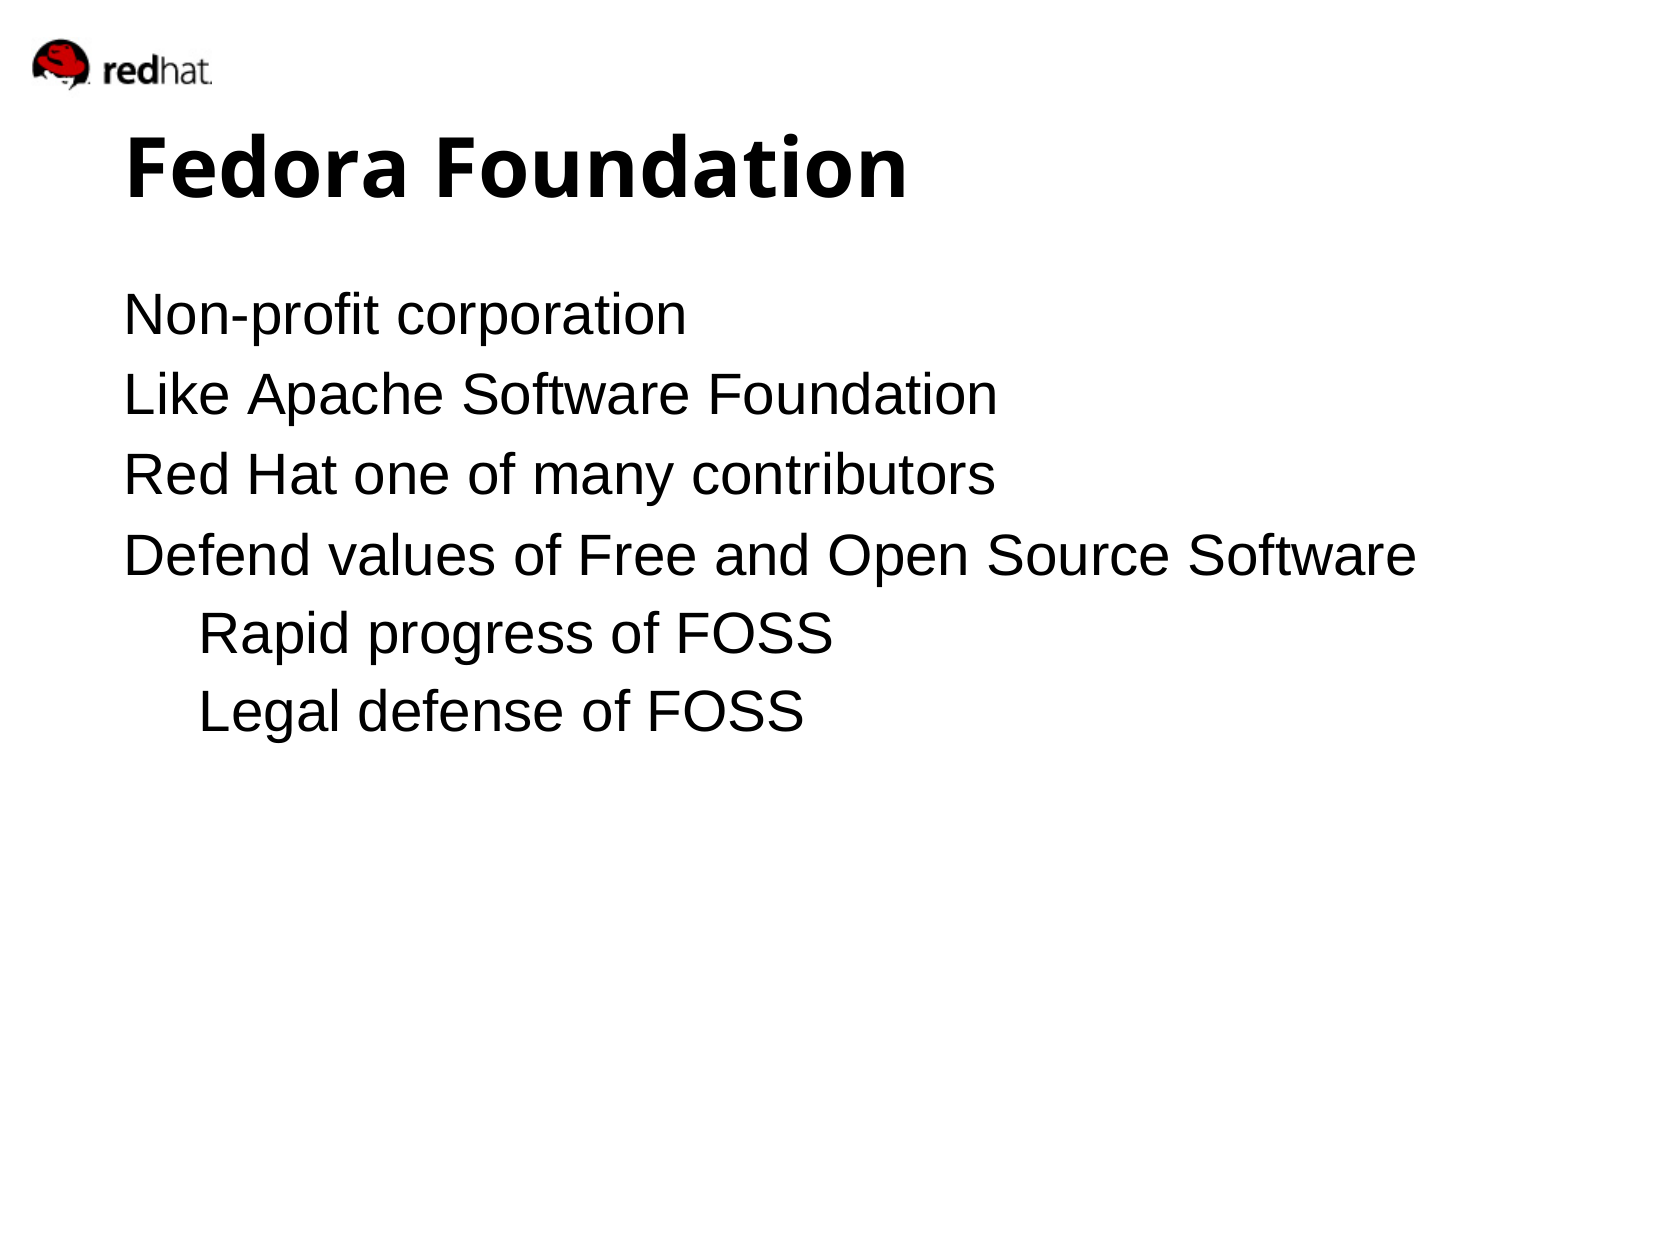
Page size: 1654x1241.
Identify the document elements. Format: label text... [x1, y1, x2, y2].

title Fedora Foundation [123, 110, 1529, 221]
list Non-profit corporation Like Apache Software Foundation Red Hat one of many contributors Defend values of Free and Open Source Software Rapid progress of FOSS Legal defense of FOSS [123, 281, 1529, 1149]
picture [31, 37, 212, 98]
